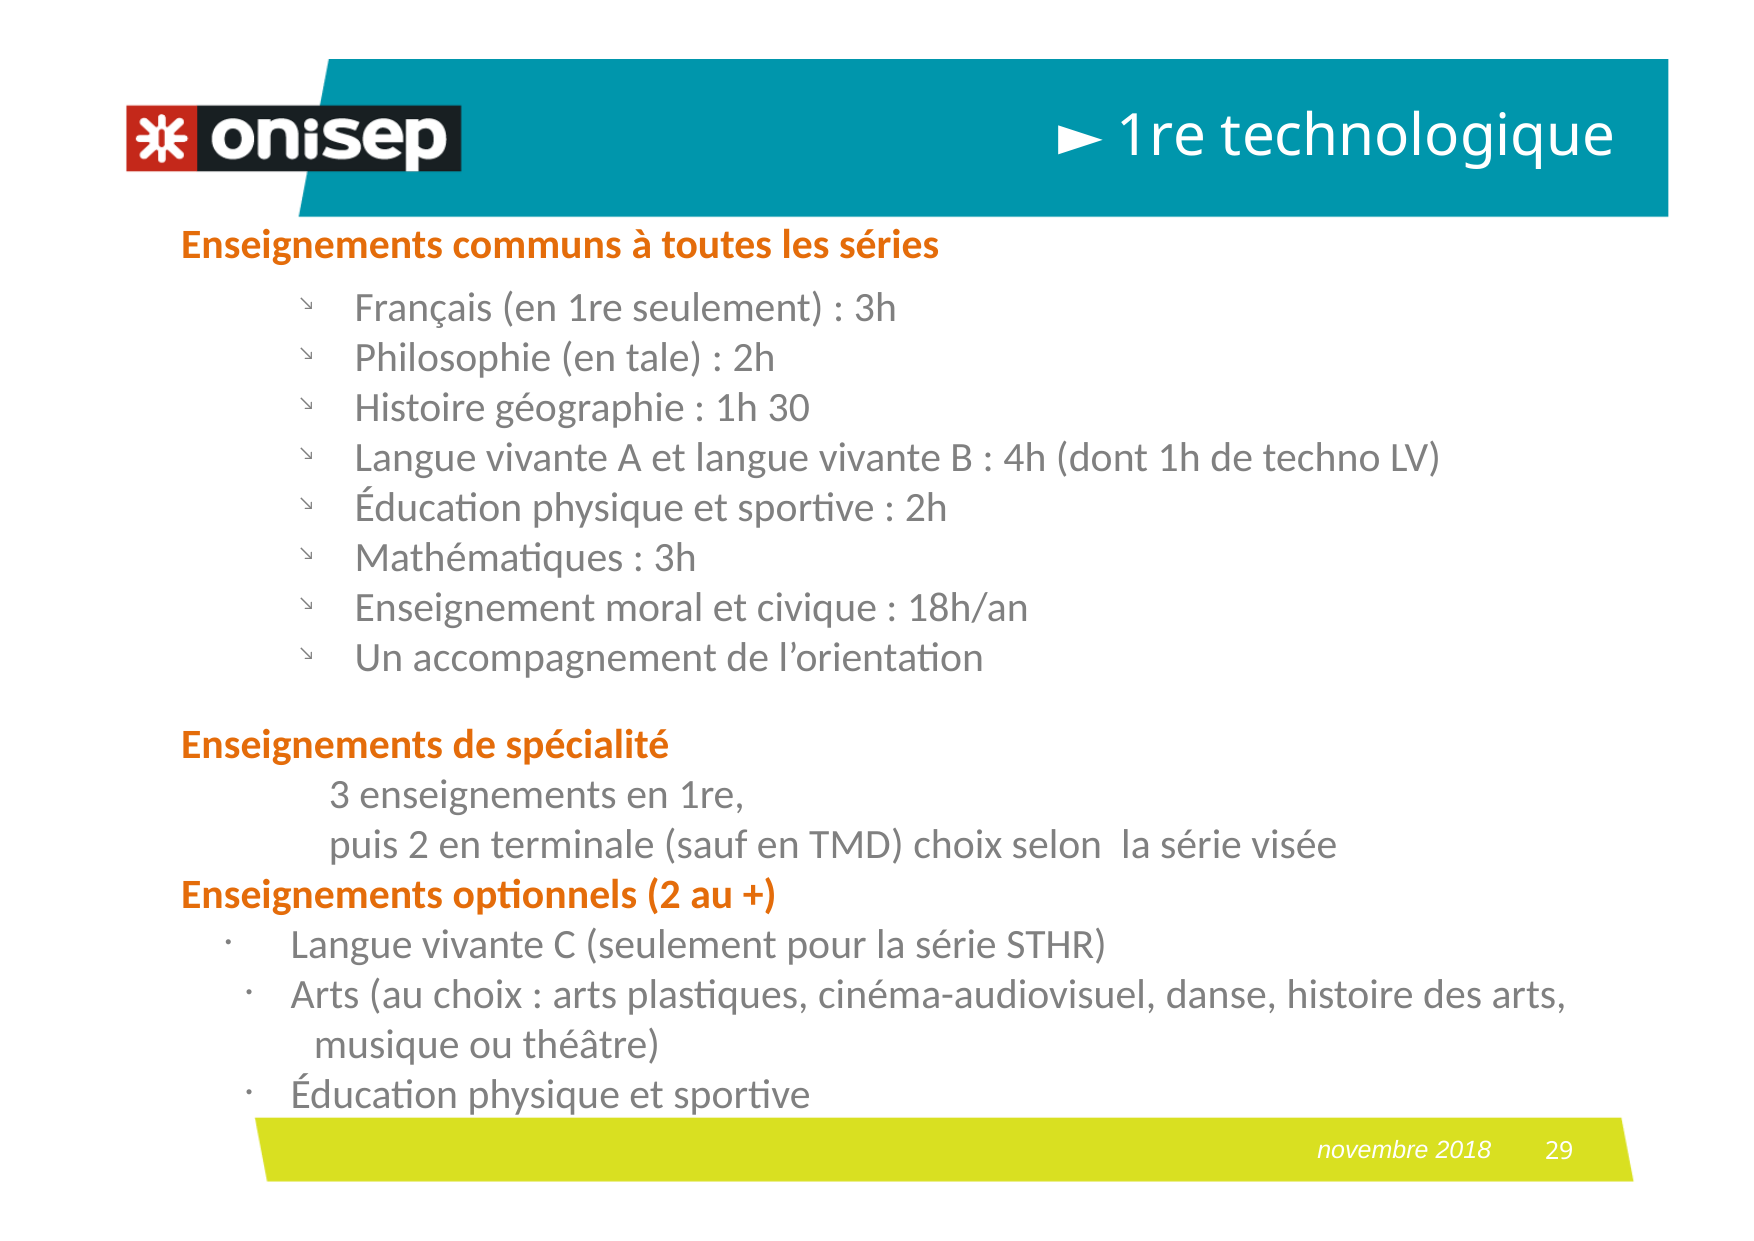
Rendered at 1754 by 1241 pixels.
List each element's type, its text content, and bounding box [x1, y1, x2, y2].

text_box <numéro> [1530, 1126, 1670, 1187]
text_box Enseignements communs à toutes les séries Français (en 1re seulement) : 3h Philosophie (en tale) : 2h Histoire géographie : 1h 30 Langue vivante A et langue vivante B : 4h (dont 1h de techno LV) Éducation physique et sportive : 2h Mathématiques : 3h Enseignement moral et civique : 18h/an Un accompagnement de l’orientation Enseignements de spécialité 3 enseignements en 1re, puis 2 en terminale (sauf en TMD) choix selon la série visée Enseignements optionnels (2 au +) Langue vivante C (seulement pour la série STHR) Arts (au choix : arts plastiques, cinéma-audiovisuel, danse, histoire des arts, musique ou théâtre) Éducation physique et sportive [166, 209, 1588, 1132]
picture [59, 59, 1669, 1182]
text_box ► 1re technologique [473, 89, 1631, 170]
title novembre 2018 [276, 1132, 1507, 1172]
